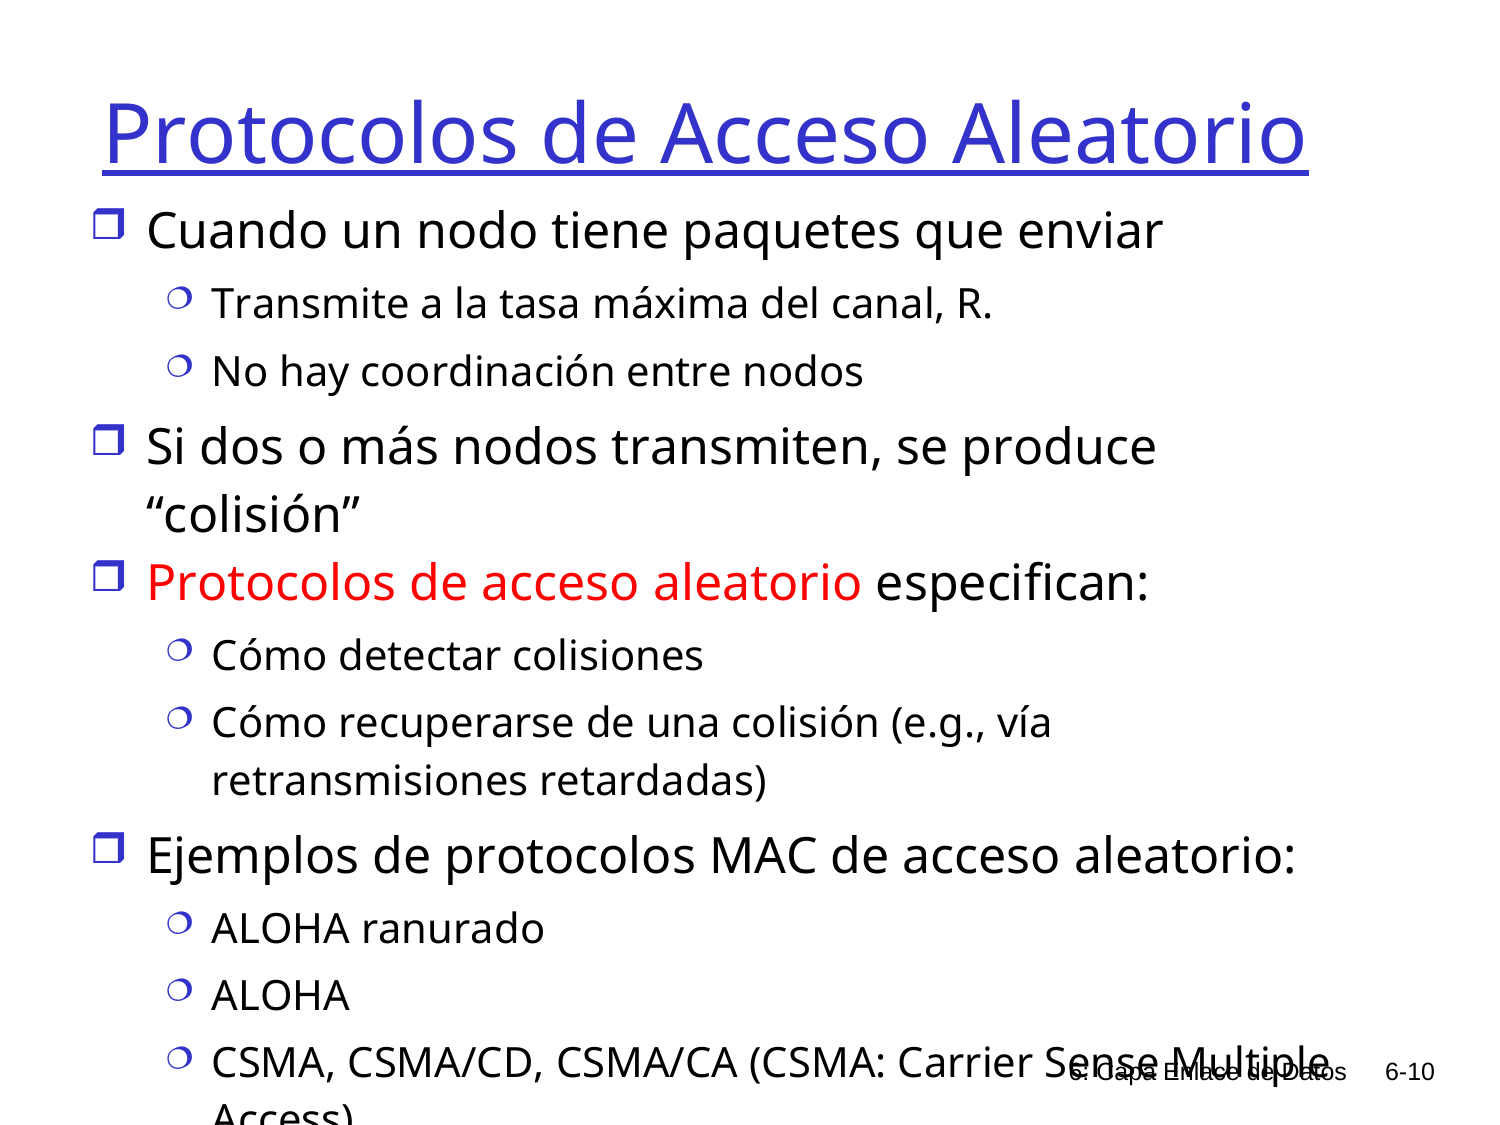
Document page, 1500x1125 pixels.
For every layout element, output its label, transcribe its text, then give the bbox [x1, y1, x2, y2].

list Cuando un nodo tiene paquetes que enviar Transmite a la tasa máxima del canal, R. No hay coordinación entre nodos Si dos o más nodos transmiten, se produce “colisión” Protocolos de acceso aleatorio especifican: Cómo detectar colisiones Cómo recuperarse de una colisión (e.g., vía retransmisiones retardadas) Ejemplos de protocolos MAC de acceso aleatorio: ALOHA ranurado ALOHA CSMA, CSMA/CD, CSMA/CA (CSMA: Carrier Sense Multiple Access) [75, 187, 1351, 951]
title Protocolos de Acceso Aleatorio [87, 37, 1363, 225]
